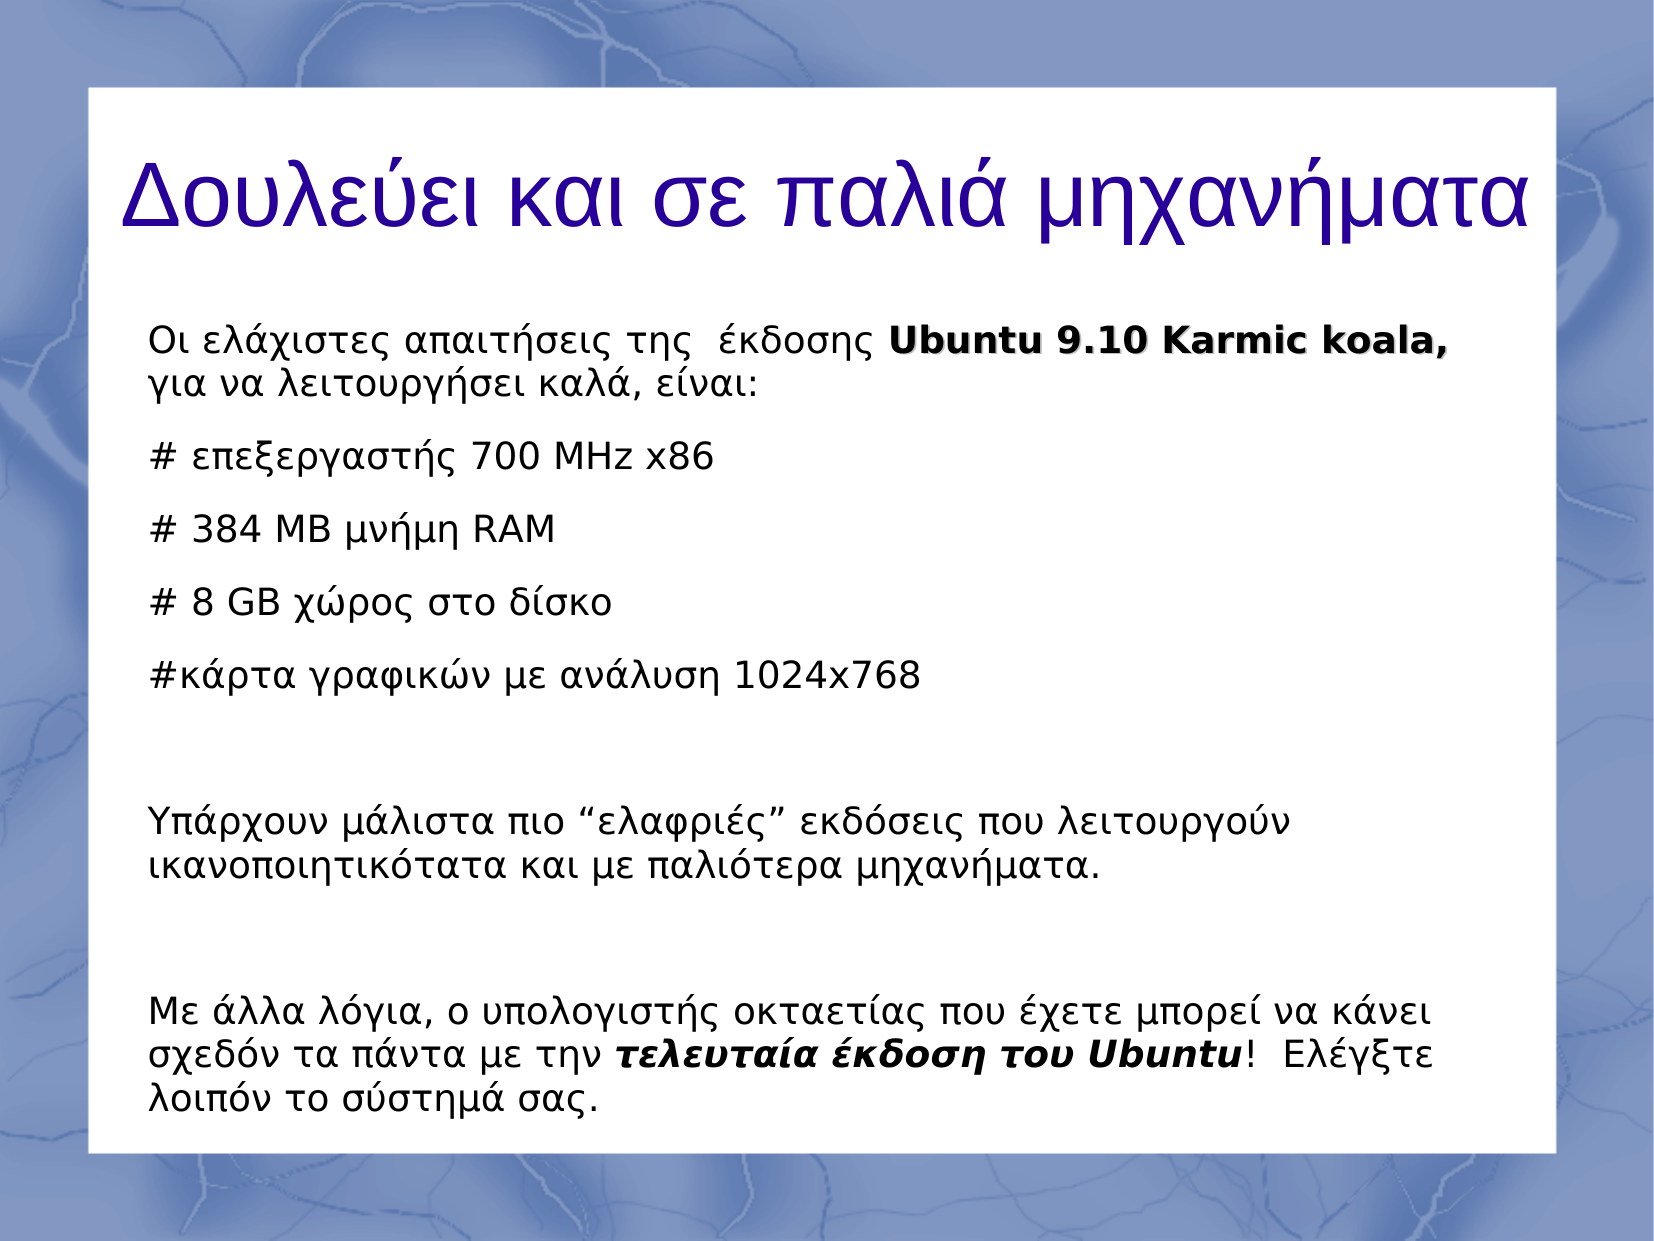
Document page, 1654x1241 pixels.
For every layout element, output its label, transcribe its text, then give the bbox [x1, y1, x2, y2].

list Οι ελάχιστες απαιτήσεις της έκδοσης Ubuntu 9.10 Karmic koala, για να λειτουργήσει καλά, είναι: # επεξεργαστής 700 MHz x86 # 384 MB μνήμη RAM # 8 GB χώρος στο δίσκο #κάρτα γραφικών με ανάλυση 1024x768 Υπάρχουν μάλιστα πιο “ελαφριές” εκδόσεις που λειτουργούν ικανοποιητικότατα και με παλιότερα μηχανήματα. Με άλλα λόγια, ο υπολογιστής οκταετίας που έχετε μπορεί να κάνει σχεδόν τα πάντα με την τελευταία έκδοση του Ubuntu! Ελέγξτε λοιπόν το σύστημά σας. [147, 318, 1506, 1123]
title Δουλεύει και σε παλιά μηχανήματα [118, 98, 1536, 291]
picture [0, 0, 1654, 1241]
